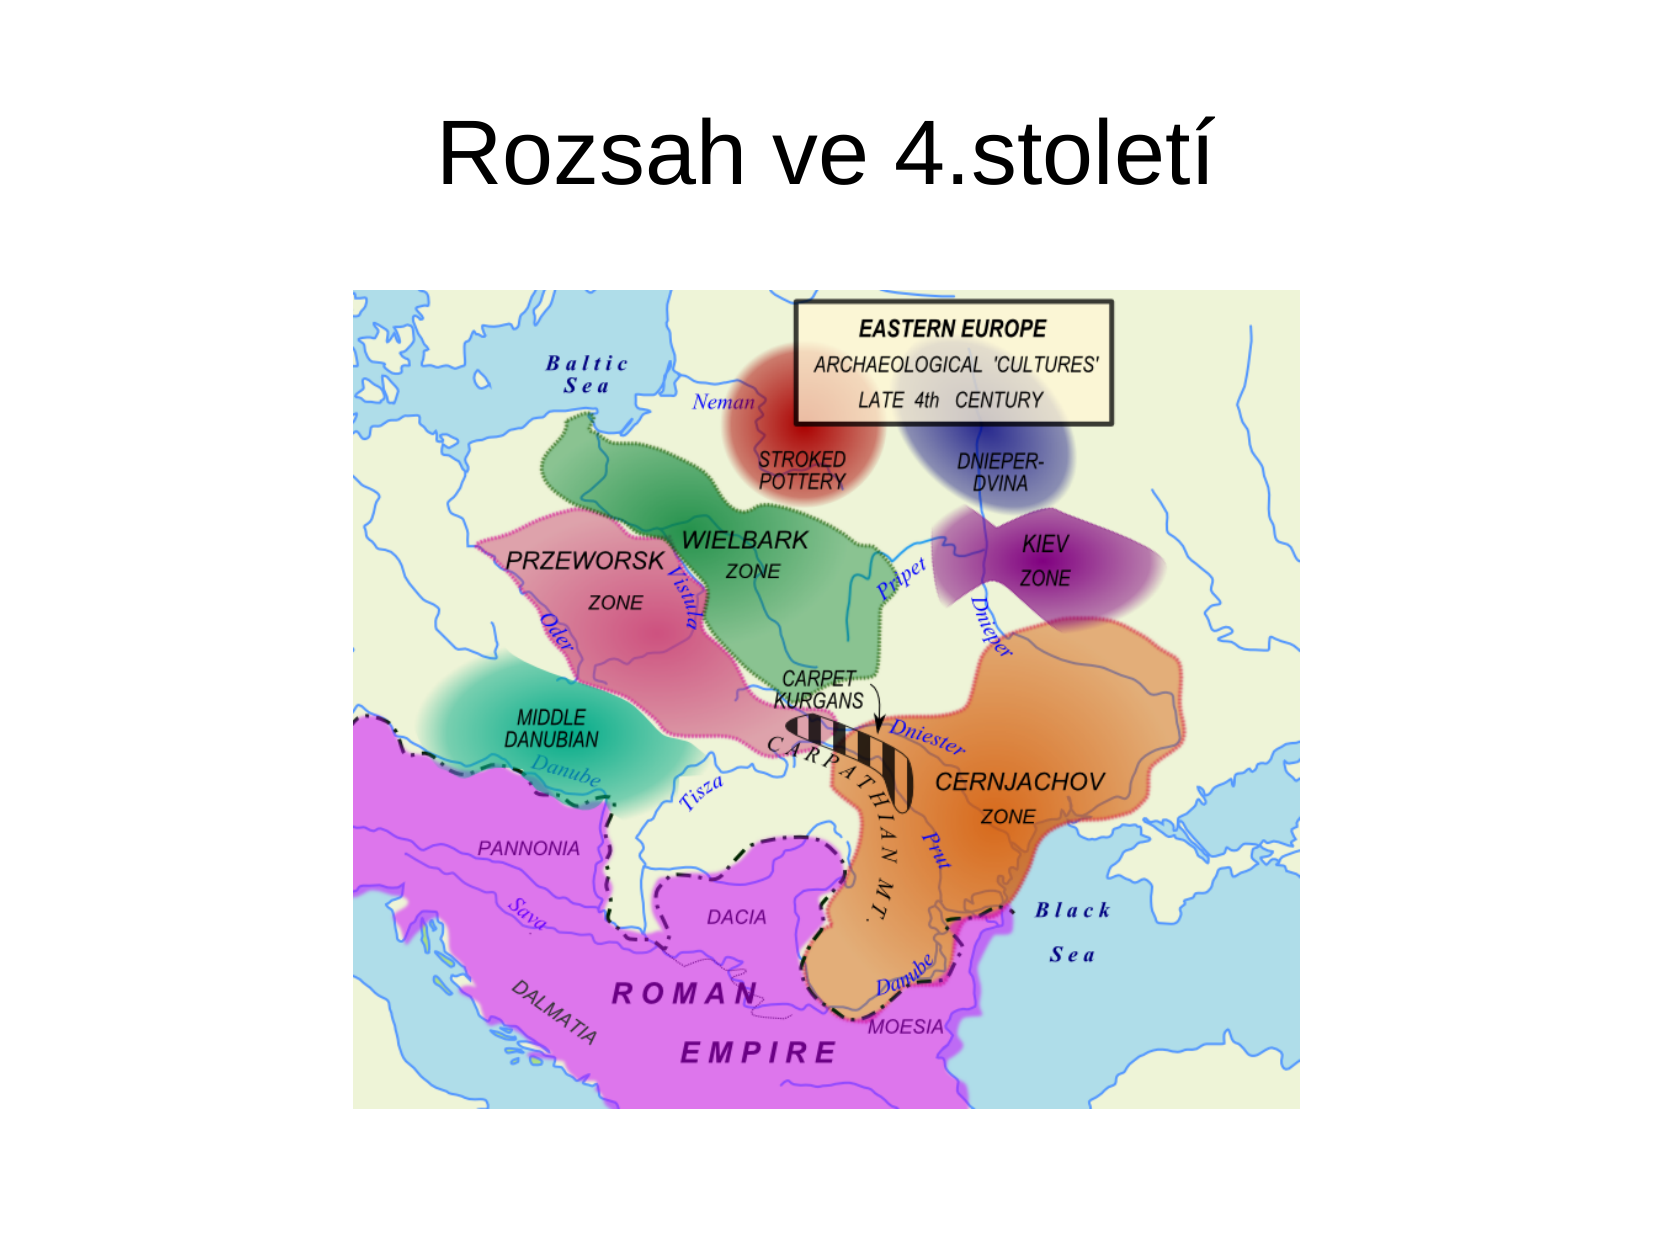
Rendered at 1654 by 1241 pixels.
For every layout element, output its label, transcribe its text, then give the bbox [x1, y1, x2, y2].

picture [353, 290, 1300, 1109]
title Rozsah ve 4.století [82, 49, 1571, 257]
